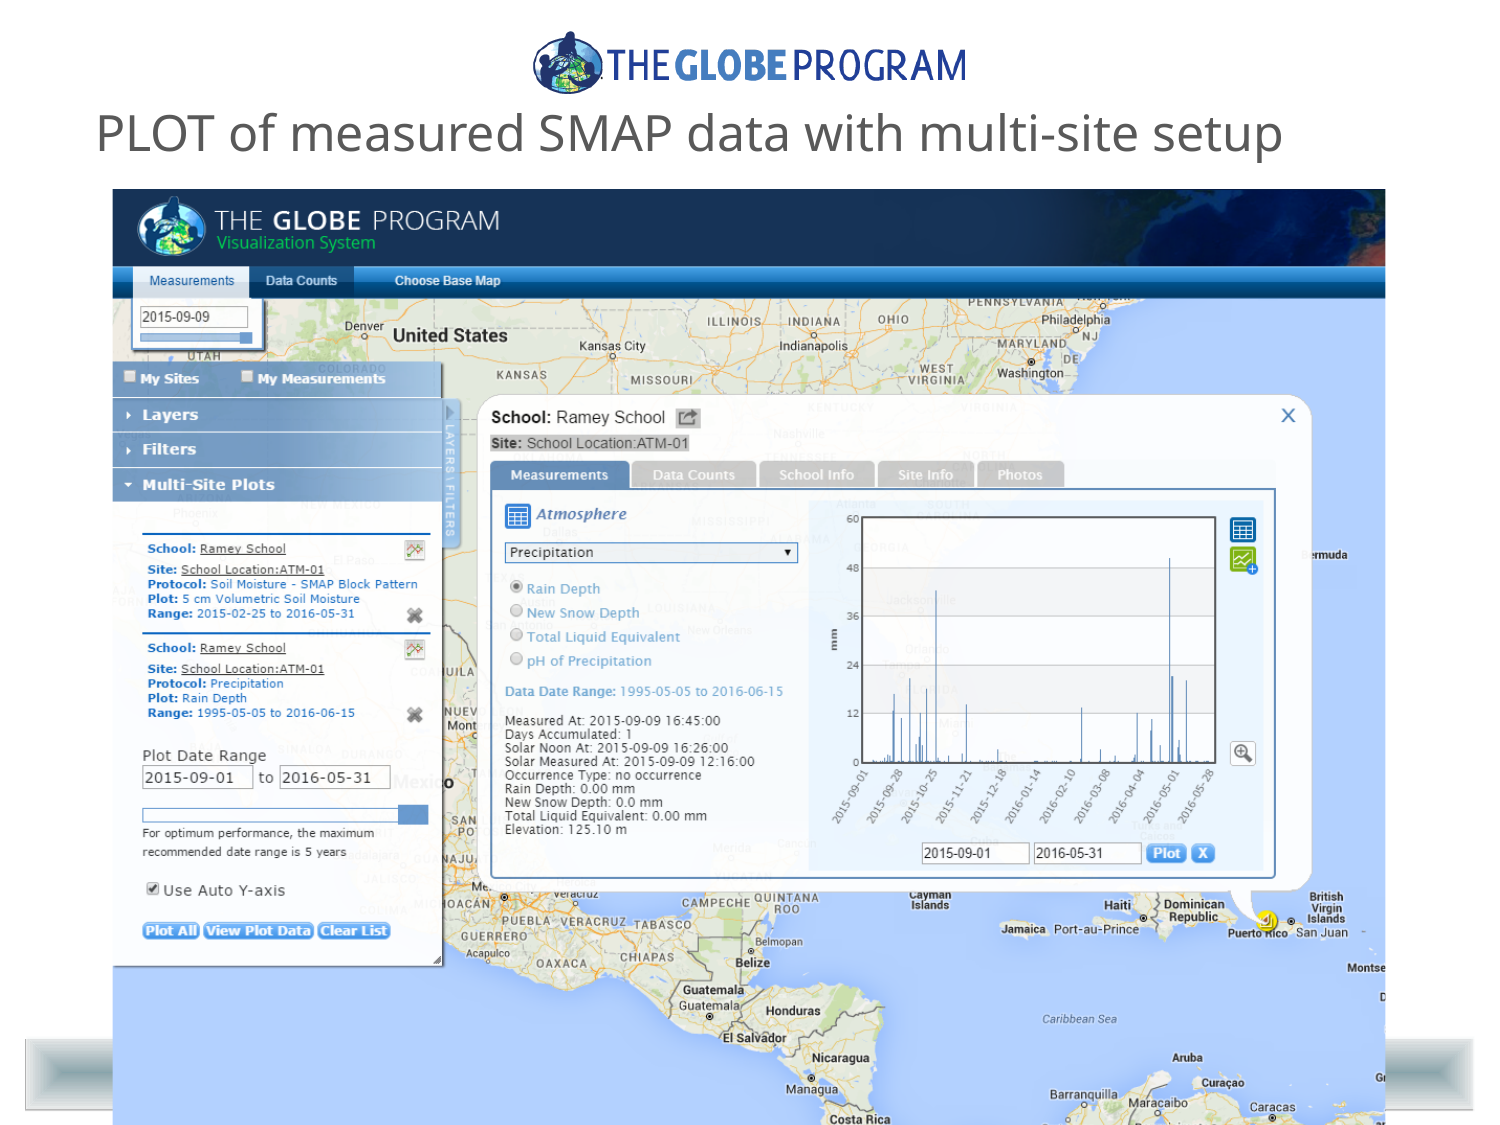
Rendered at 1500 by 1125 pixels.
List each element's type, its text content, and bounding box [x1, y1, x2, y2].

title PLOT of measured SMAP data with multi-site setup [80, 95, 1420, 168]
picture [526, 24, 975, 95]
picture [112, 189, 1386, 1125]
